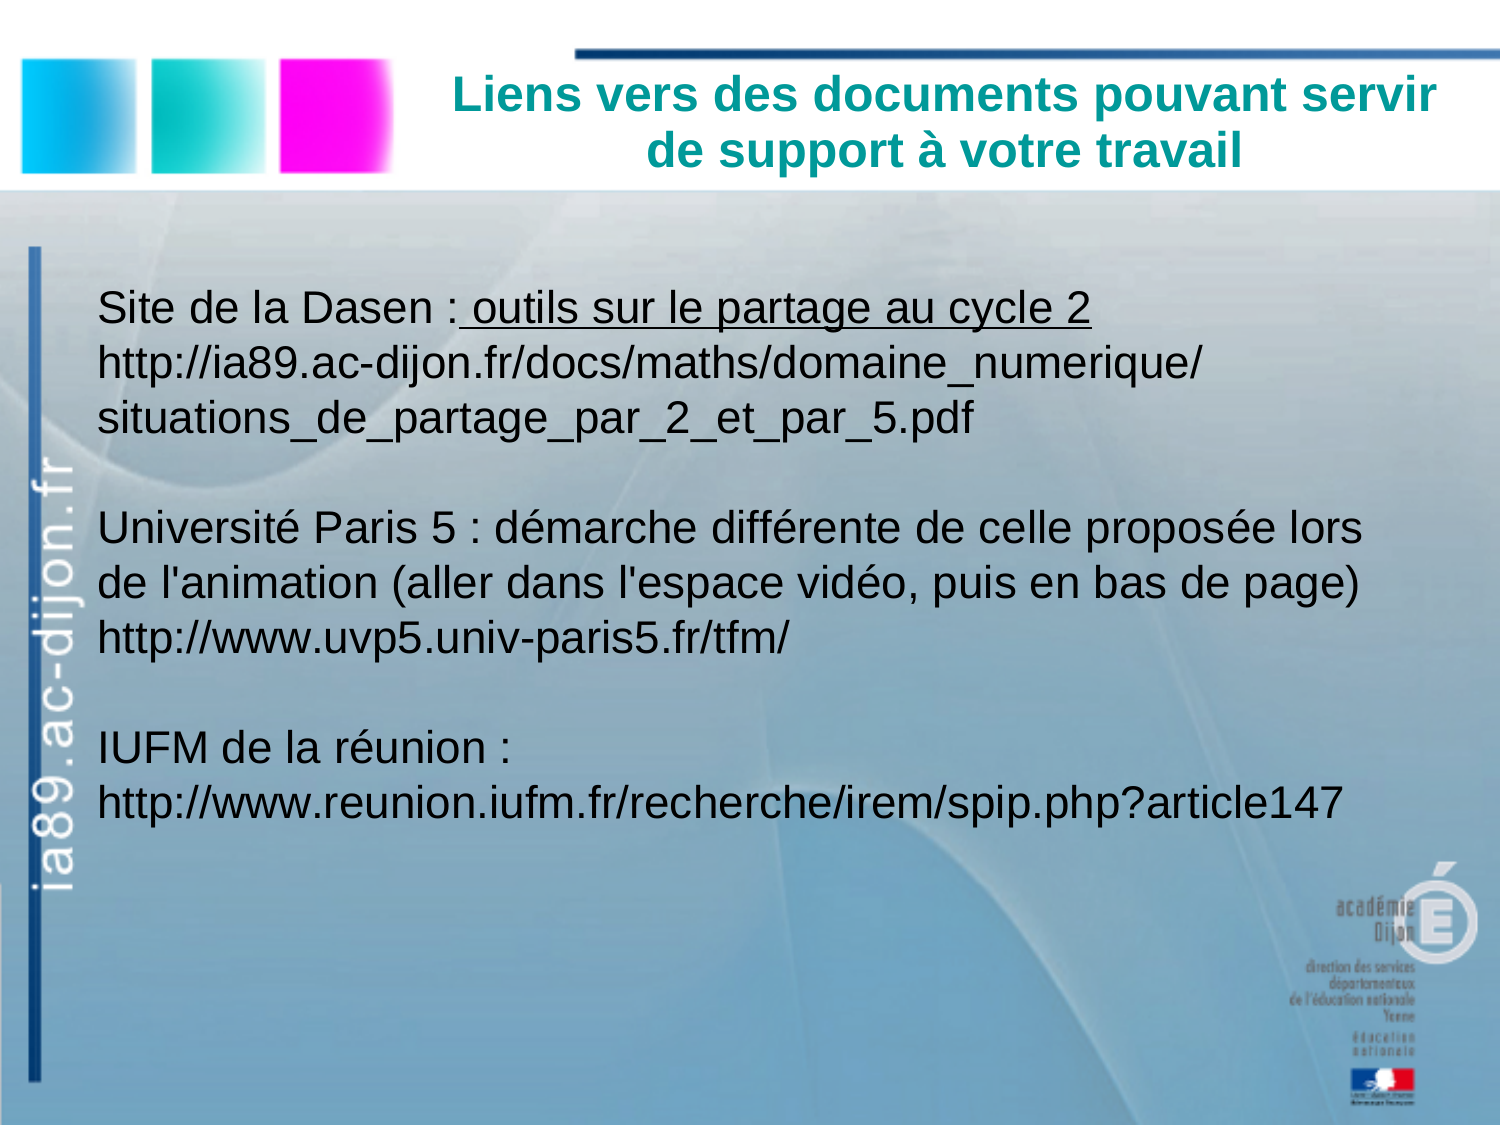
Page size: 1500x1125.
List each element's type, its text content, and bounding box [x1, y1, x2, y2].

title Liens vers des documents pouvant servir de support à votre travail [401, 43, 1489, 201]
picture [0, 0, 1500, 1125]
text_box Site de la Dasen : outils sur le partage au cycle 2 http://ia89.ac-dijon.fr/docs/maths/domaine_numerique/situations_de_partage_par_2_et_par_5.pdf Université Paris 5 : démarche différente de celle proposée lors de l'animation (aller dans l'espace vidéo, puis en bas de page) http://www.uvp5.univ-paris5.fr/tfm/ IUFM de la réunion : http://www.reunion.iufm.fr/recherche/irem/spip.php?article147 [82, 270, 1418, 936]
